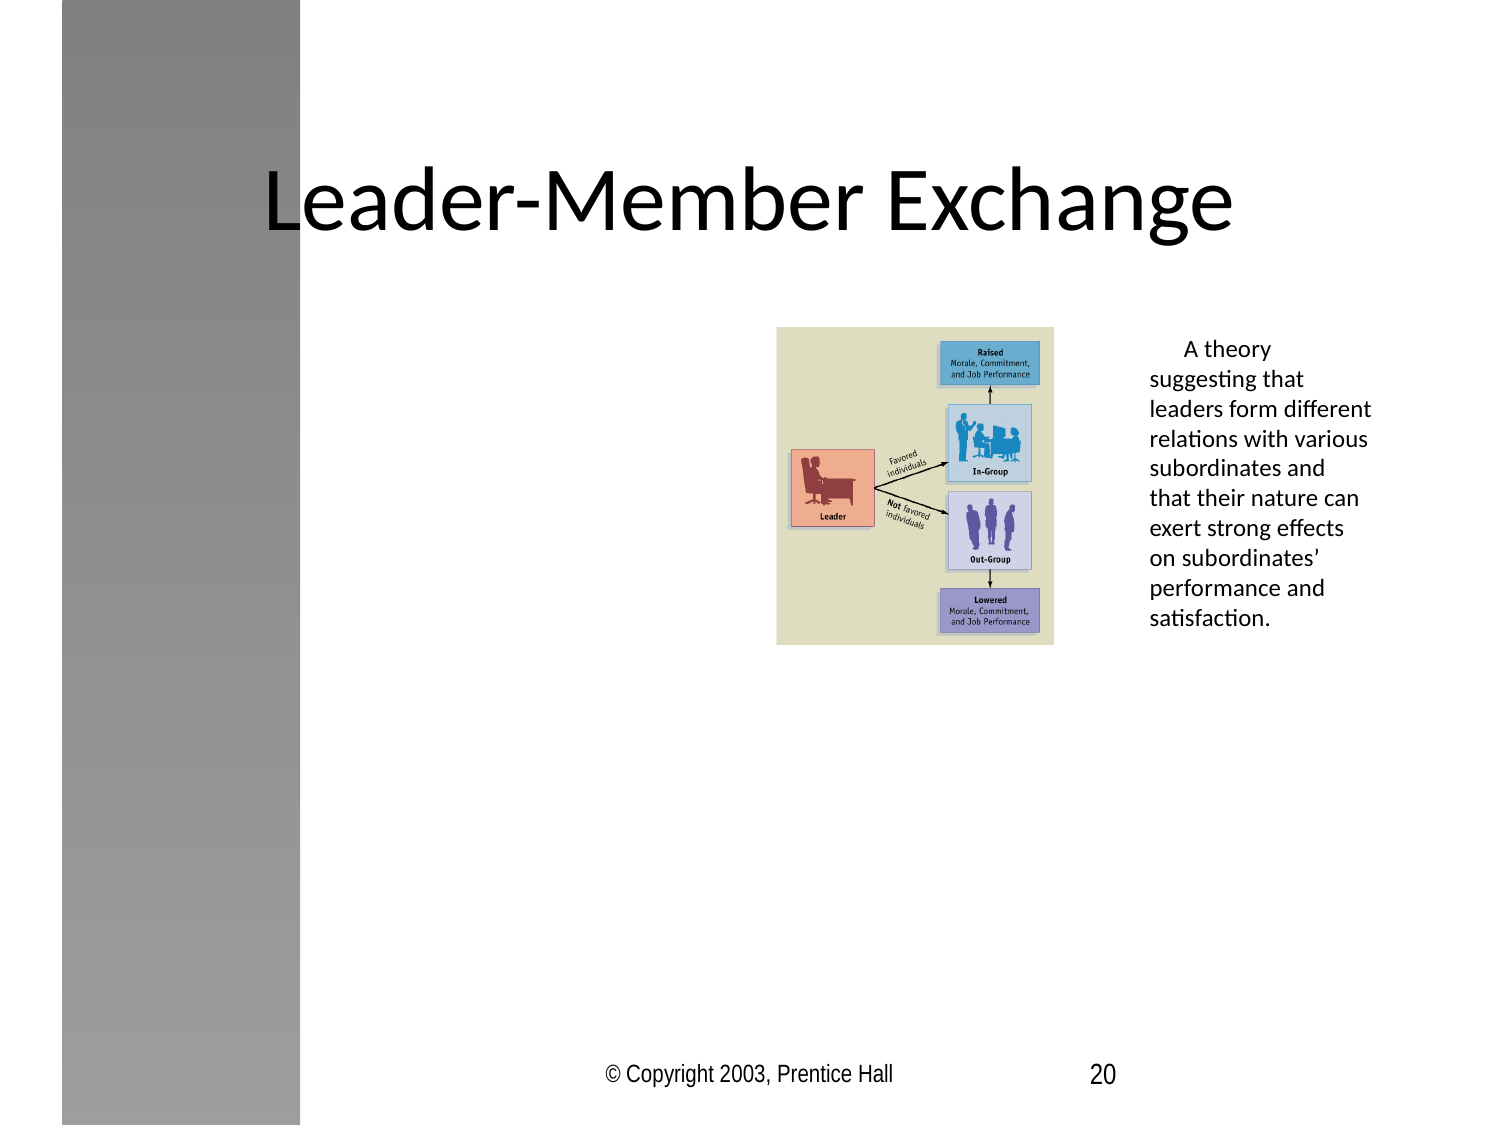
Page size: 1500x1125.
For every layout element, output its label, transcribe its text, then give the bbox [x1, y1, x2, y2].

title Leader-Member Exchange [112, 99, 1388, 288]
picture [128, 324, 722, 1000]
text_box 20 [1074, 1042, 1426, 1103]
text_box © Copyright 2003, Prentice Hall [512, 1042, 988, 1103]
list A theory suggesting that leaders form different relations with various subordinates and that their nature can exert strong effects on subordinates’ performance and satisfaction. [762, 350, 1388, 1026]
